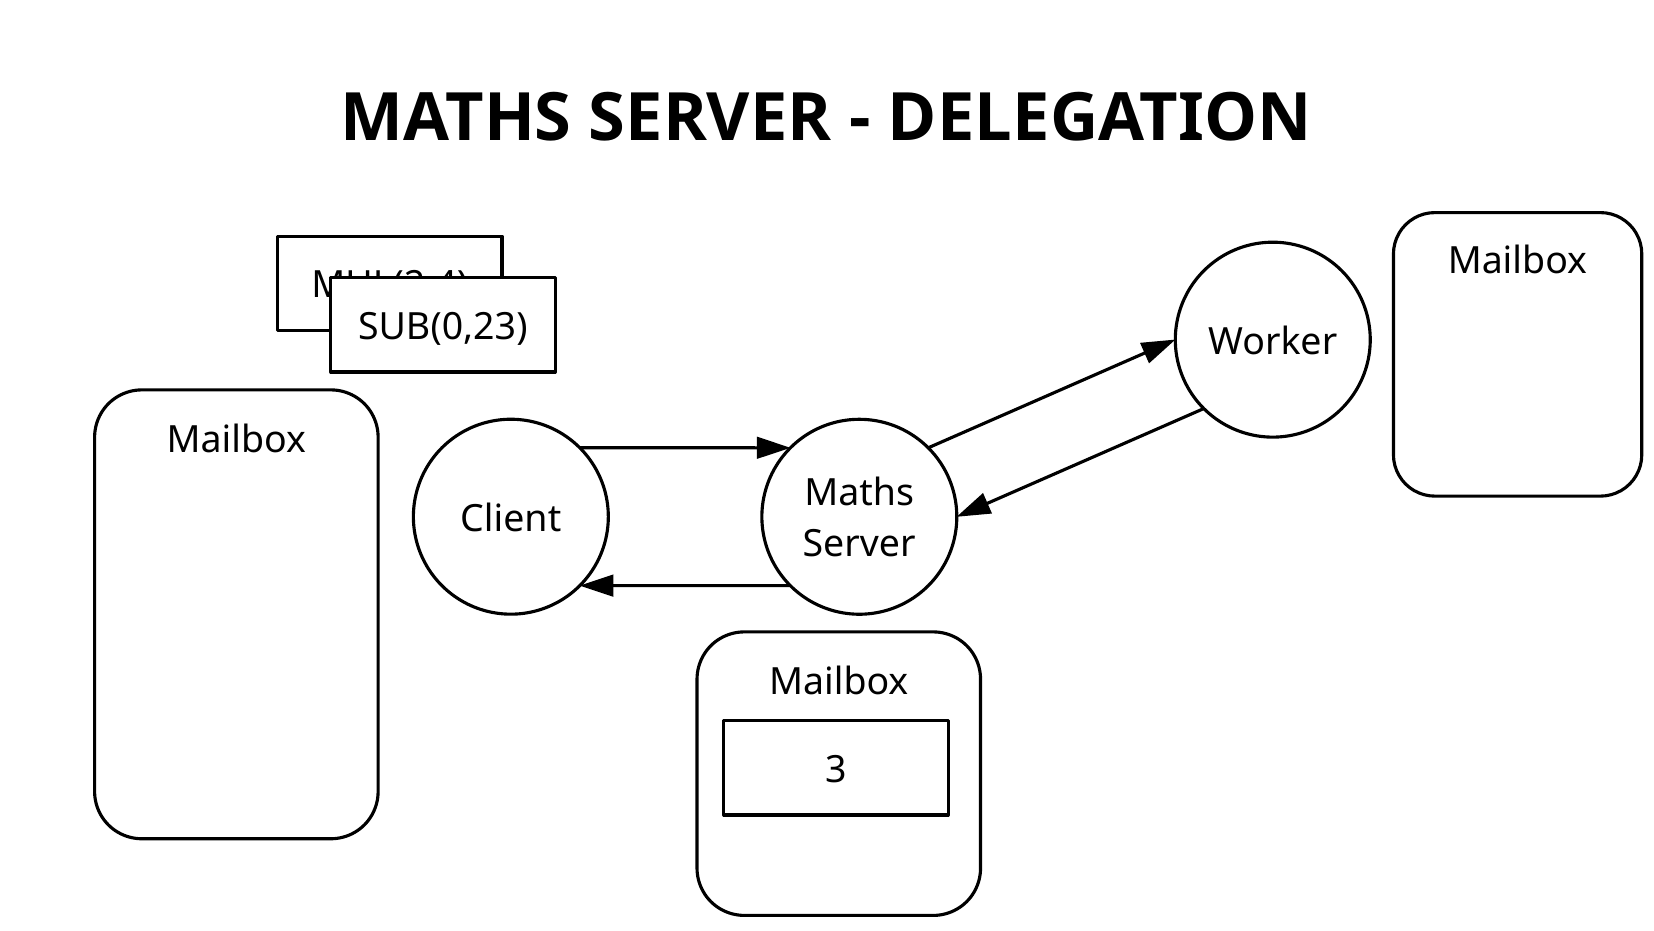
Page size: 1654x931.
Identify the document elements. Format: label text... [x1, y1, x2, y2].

text_box Mailbox [697, 631, 981, 916]
text_box MUL(2,4) [277, 236, 502, 331]
text_box Maths Server [761, 419, 957, 615]
text_box 3 [723, 720, 949, 815]
text_box Mailbox [1393, 212, 1642, 497]
title MATHS SERVER - DELEGATION [82, 36, 1571, 193]
text_box Worker [1175, 242, 1371, 438]
text_box SUB(0,23) [330, 277, 556, 373]
text_box Mailbox [94, 389, 379, 839]
text_box Client [413, 419, 609, 615]
